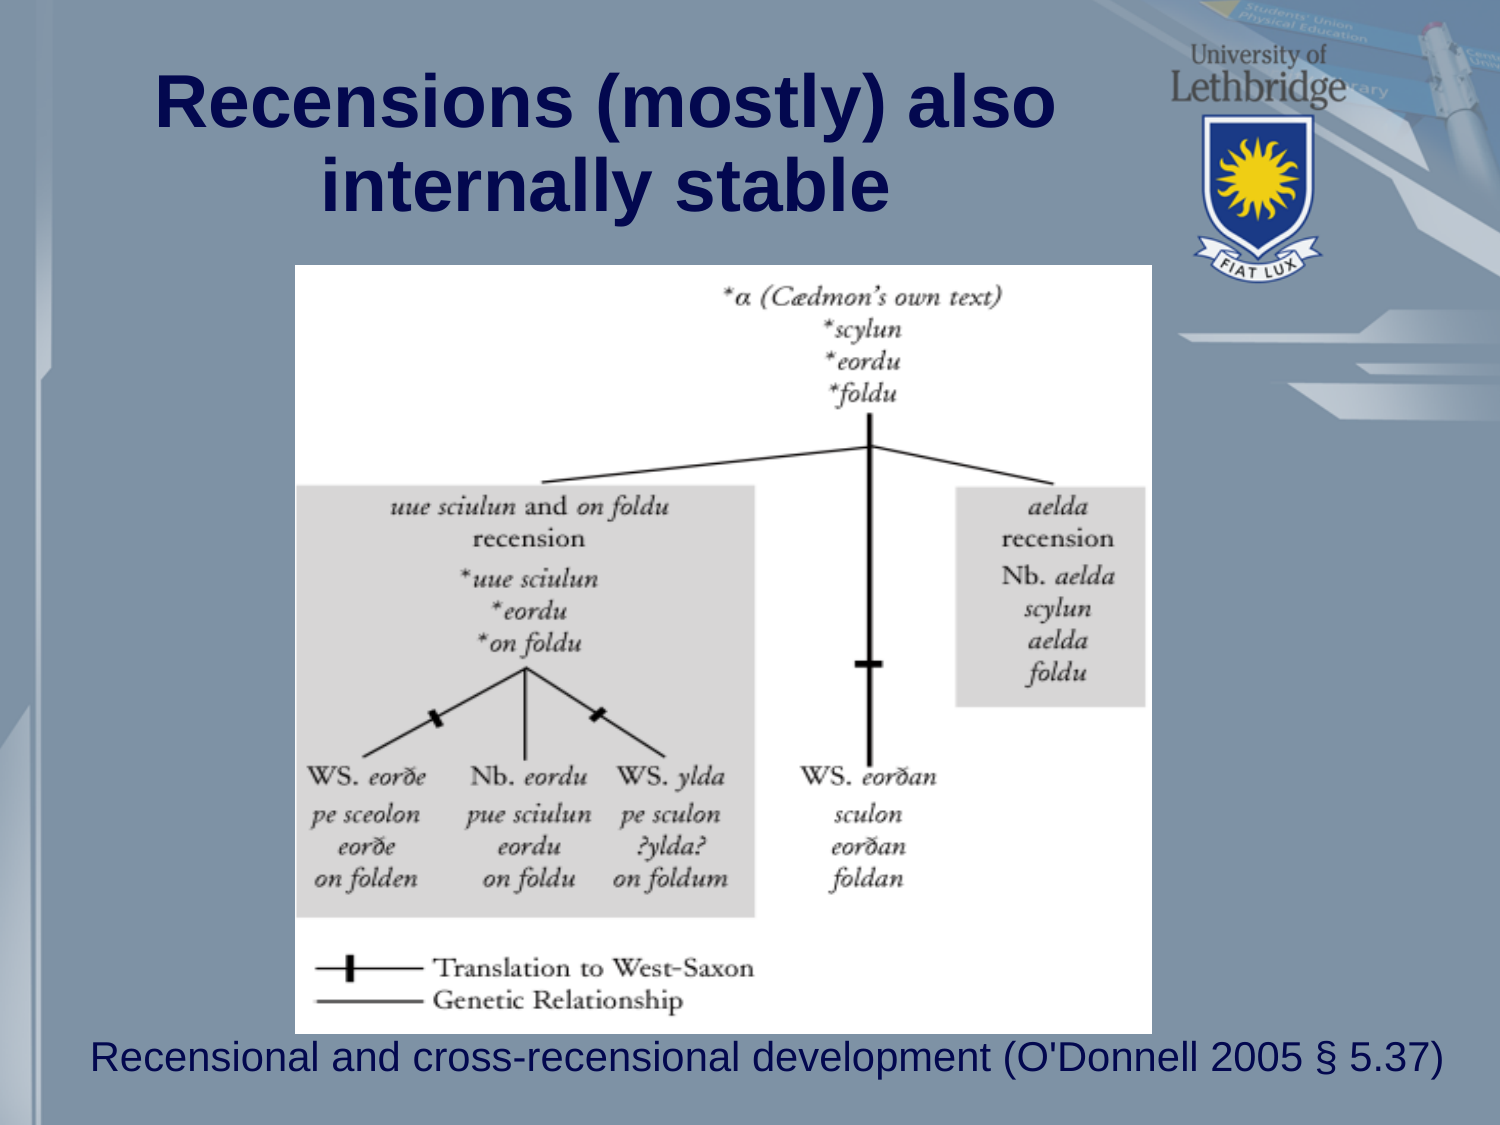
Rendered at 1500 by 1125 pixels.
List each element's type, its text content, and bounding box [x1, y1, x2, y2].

title Recensions (mostly) also internally stable [75, 46, 1138, 241]
list Recensional and cross-recensional development (O'Donnell 2005 § 5.37) [88, 1033, 1447, 1125]
picture [0, 0, 1500, 1125]
